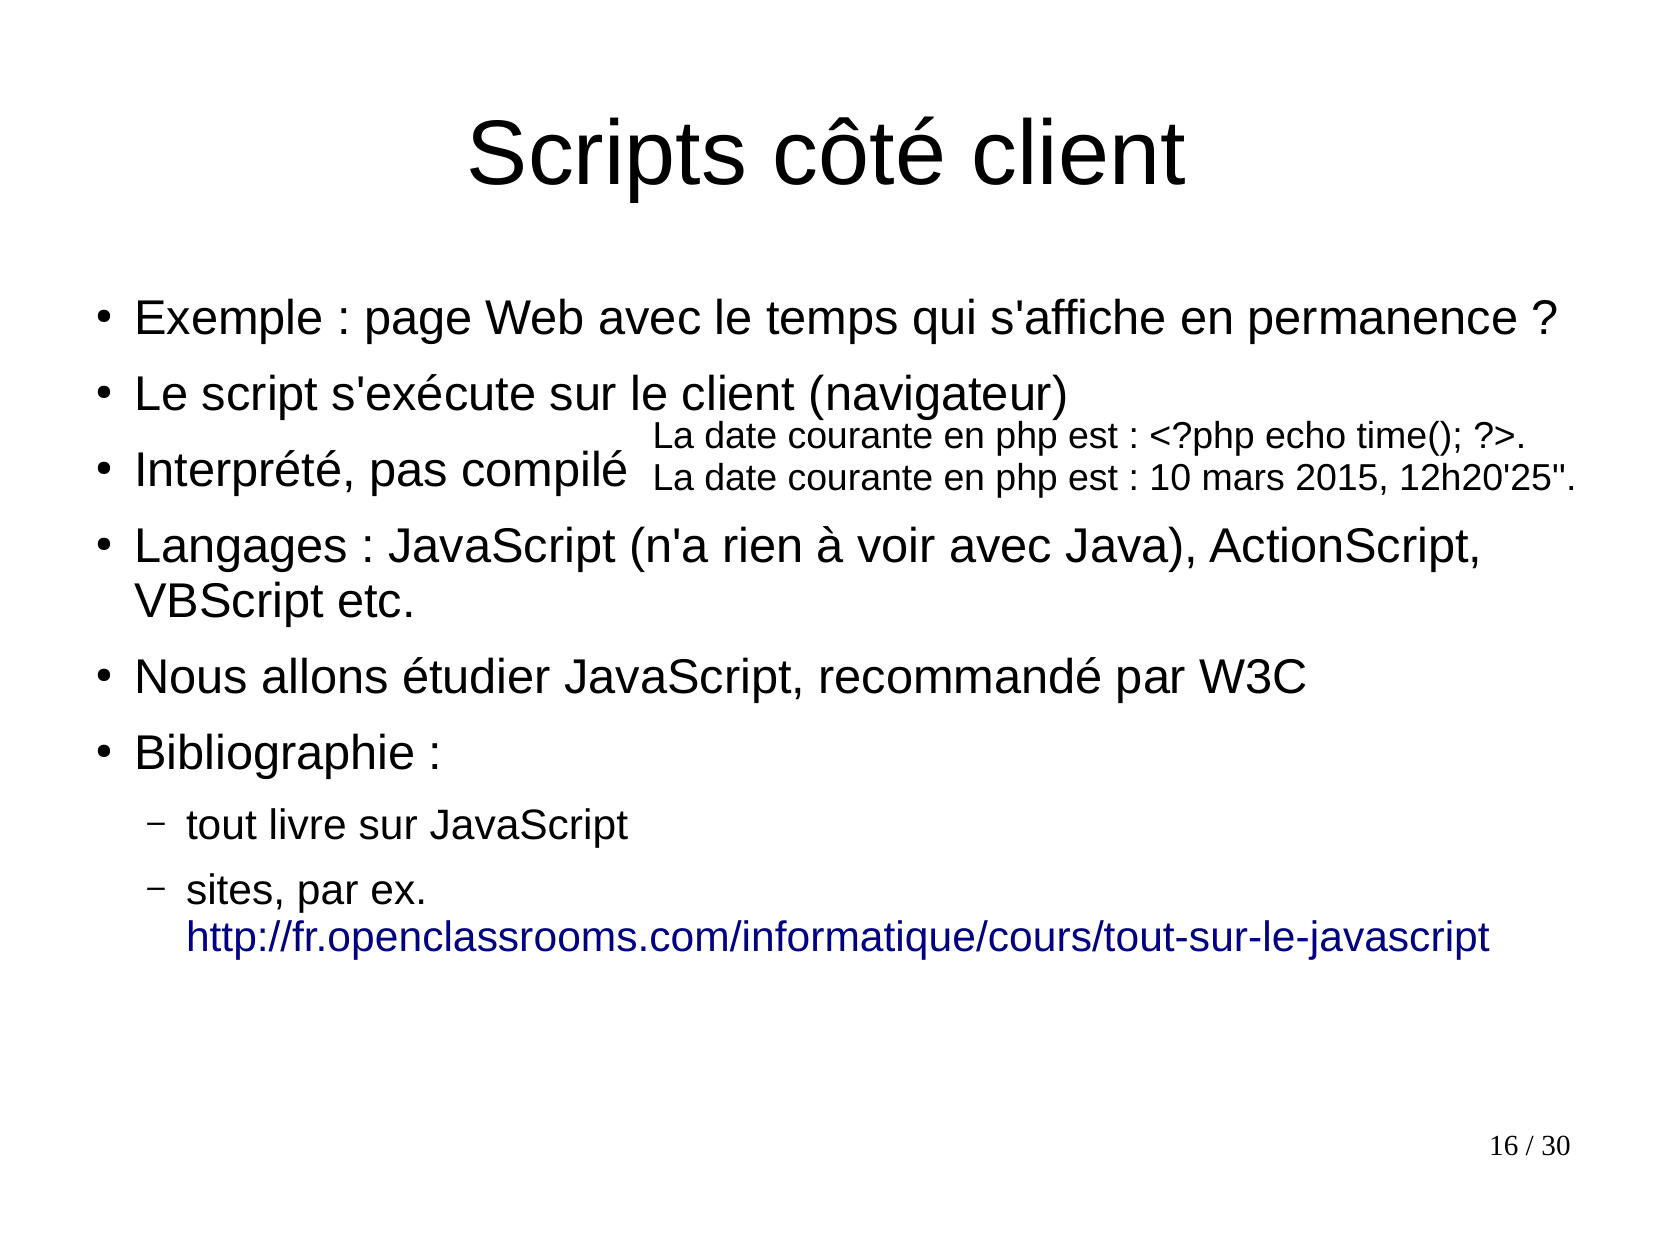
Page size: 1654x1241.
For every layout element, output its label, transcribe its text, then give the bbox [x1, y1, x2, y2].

list Exemple : page Web avec le temps qui s'affiche en permanence ? Le script s'exécute sur le client (navigateur) Interprété, pas compilé Langages : JavaScript (n'a rien à voir avec Java), ActionScript, VBScript etc. Nous allons étudier JavaScript, recommandé par W3C Bibliographie : tout livre sur JavaScript sites, par ex.http://fr.openclassrooms.com/informatique/cours/tout-sur-le-javascript [82, 290, 1571, 1010]
title Scripts côté client [82, 49, 1571, 257]
text_box La date courante en php est : <?php echo time(); ?>. La date courante en php est : 10 mars 2015, 12h20'25''. [637, 407, 1607, 507]
